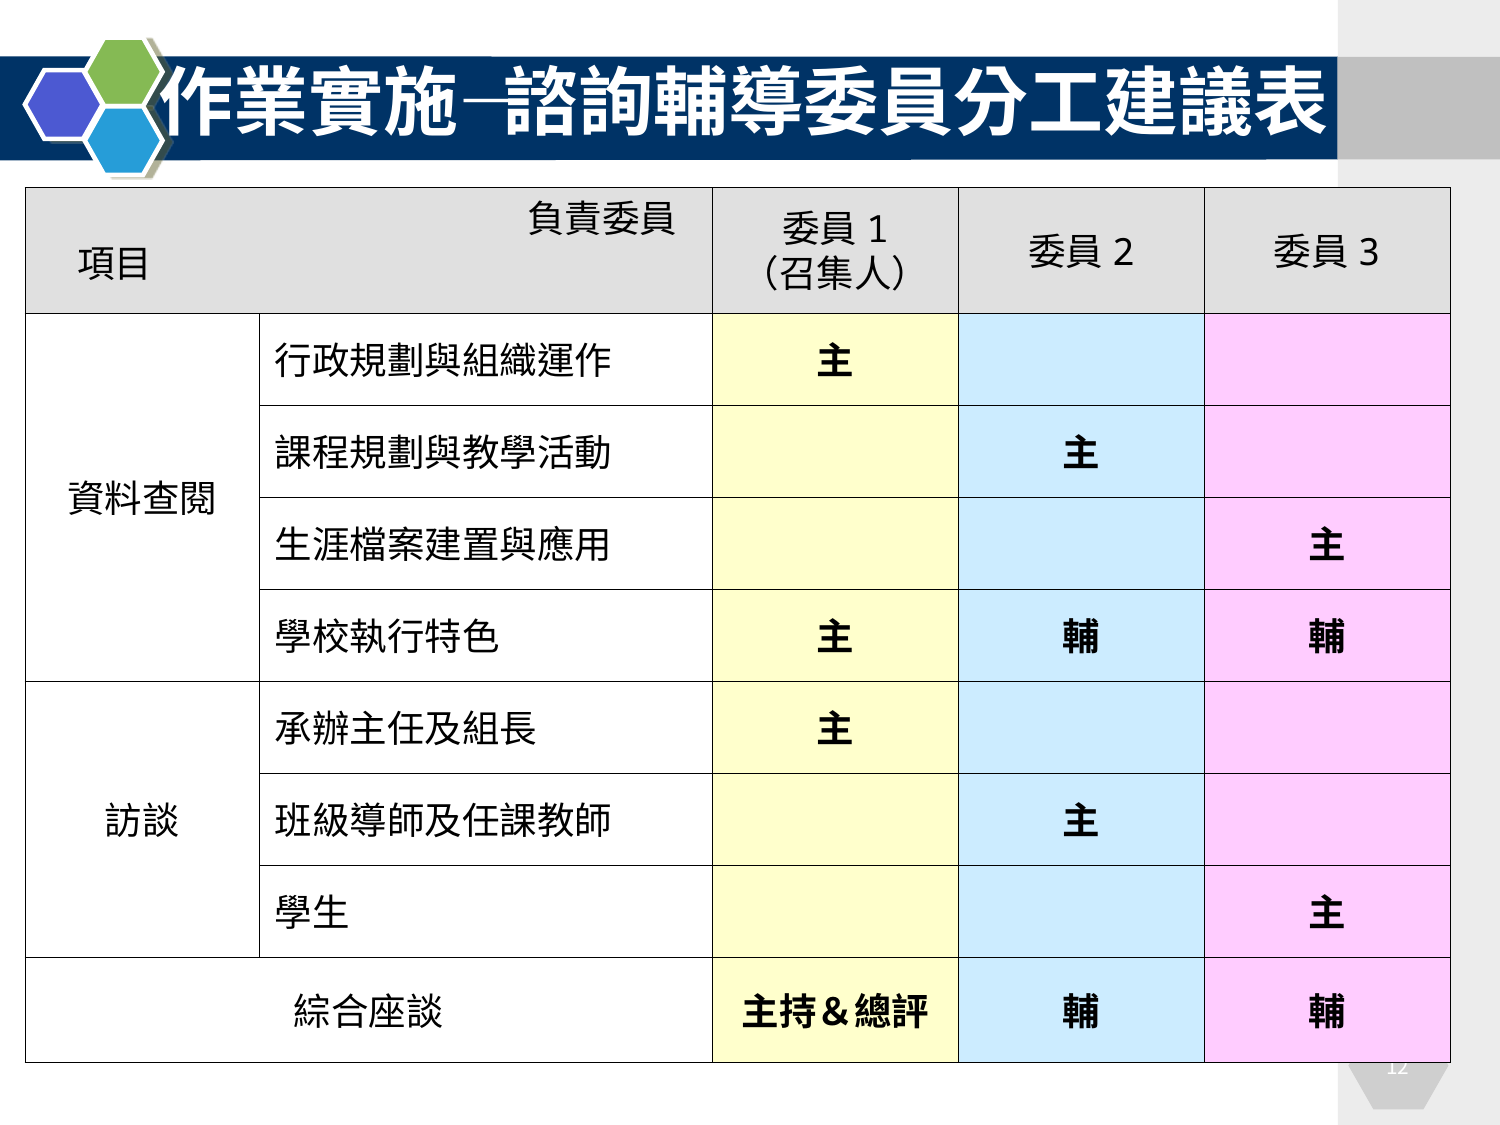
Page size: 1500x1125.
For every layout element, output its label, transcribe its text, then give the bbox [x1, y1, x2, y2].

table_cell 輔 [959, 958, 1204, 1062]
table_cell [713, 866, 958, 957]
table_cell [713, 498, 958, 589]
table_header 委員3 [1205, 188, 1450, 313]
table_cell 班級導師及任課教師 [260, 774, 712, 865]
table_cell 主 [713, 590, 958, 681]
table_cell 輔 [1205, 590, 1450, 681]
table_header 負責委員 項目 [26, 188, 712, 313]
table_cell 課程規劃與教學活動 [260, 406, 712, 497]
table_cell 主持＆總評 [713, 958, 958, 1062]
table_cell 輔 [1205, 958, 1450, 1062]
table_cell [1205, 682, 1450, 773]
table_cell 主 [1205, 498, 1450, 589]
table_cell 綜合座談 [26, 958, 712, 1062]
table_cell 主 [713, 314, 958, 405]
table_header 委員2 [959, 188, 1204, 313]
table_cell [959, 682, 1204, 773]
table_cell [959, 314, 1204, 405]
table_cell [1205, 314, 1450, 405]
table_cell 資料查閱 [26, 314, 259, 681]
table_cell [1205, 774, 1450, 865]
table_cell 輔 [959, 590, 1204, 681]
table_cell 主 [713, 682, 958, 773]
table_cell 主 [959, 774, 1204, 865]
table_cell [713, 406, 958, 497]
table_cell 主 [1205, 866, 1450, 957]
table_cell 學生 [260, 866, 712, 957]
text_box 作業實施—諮詢輔導委員分工建議表 [37, 47, 1449, 153]
table_cell [1205, 406, 1450, 497]
table_cell [713, 774, 958, 865]
table_cell 承辦主任及組長 [260, 682, 712, 773]
table_cell [959, 498, 1204, 589]
table_cell [959, 866, 1204, 957]
table_cell 學校執行特色 [260, 590, 712, 681]
table_header 委員1 （召集人） [713, 188, 958, 313]
table_cell 訪談 [26, 682, 259, 957]
table_cell 行政規劃與組織運作 [260, 314, 712, 405]
table_cell 主 [959, 406, 1204, 497]
table_cell 生涯檔案建置與應用 [260, 498, 712, 589]
